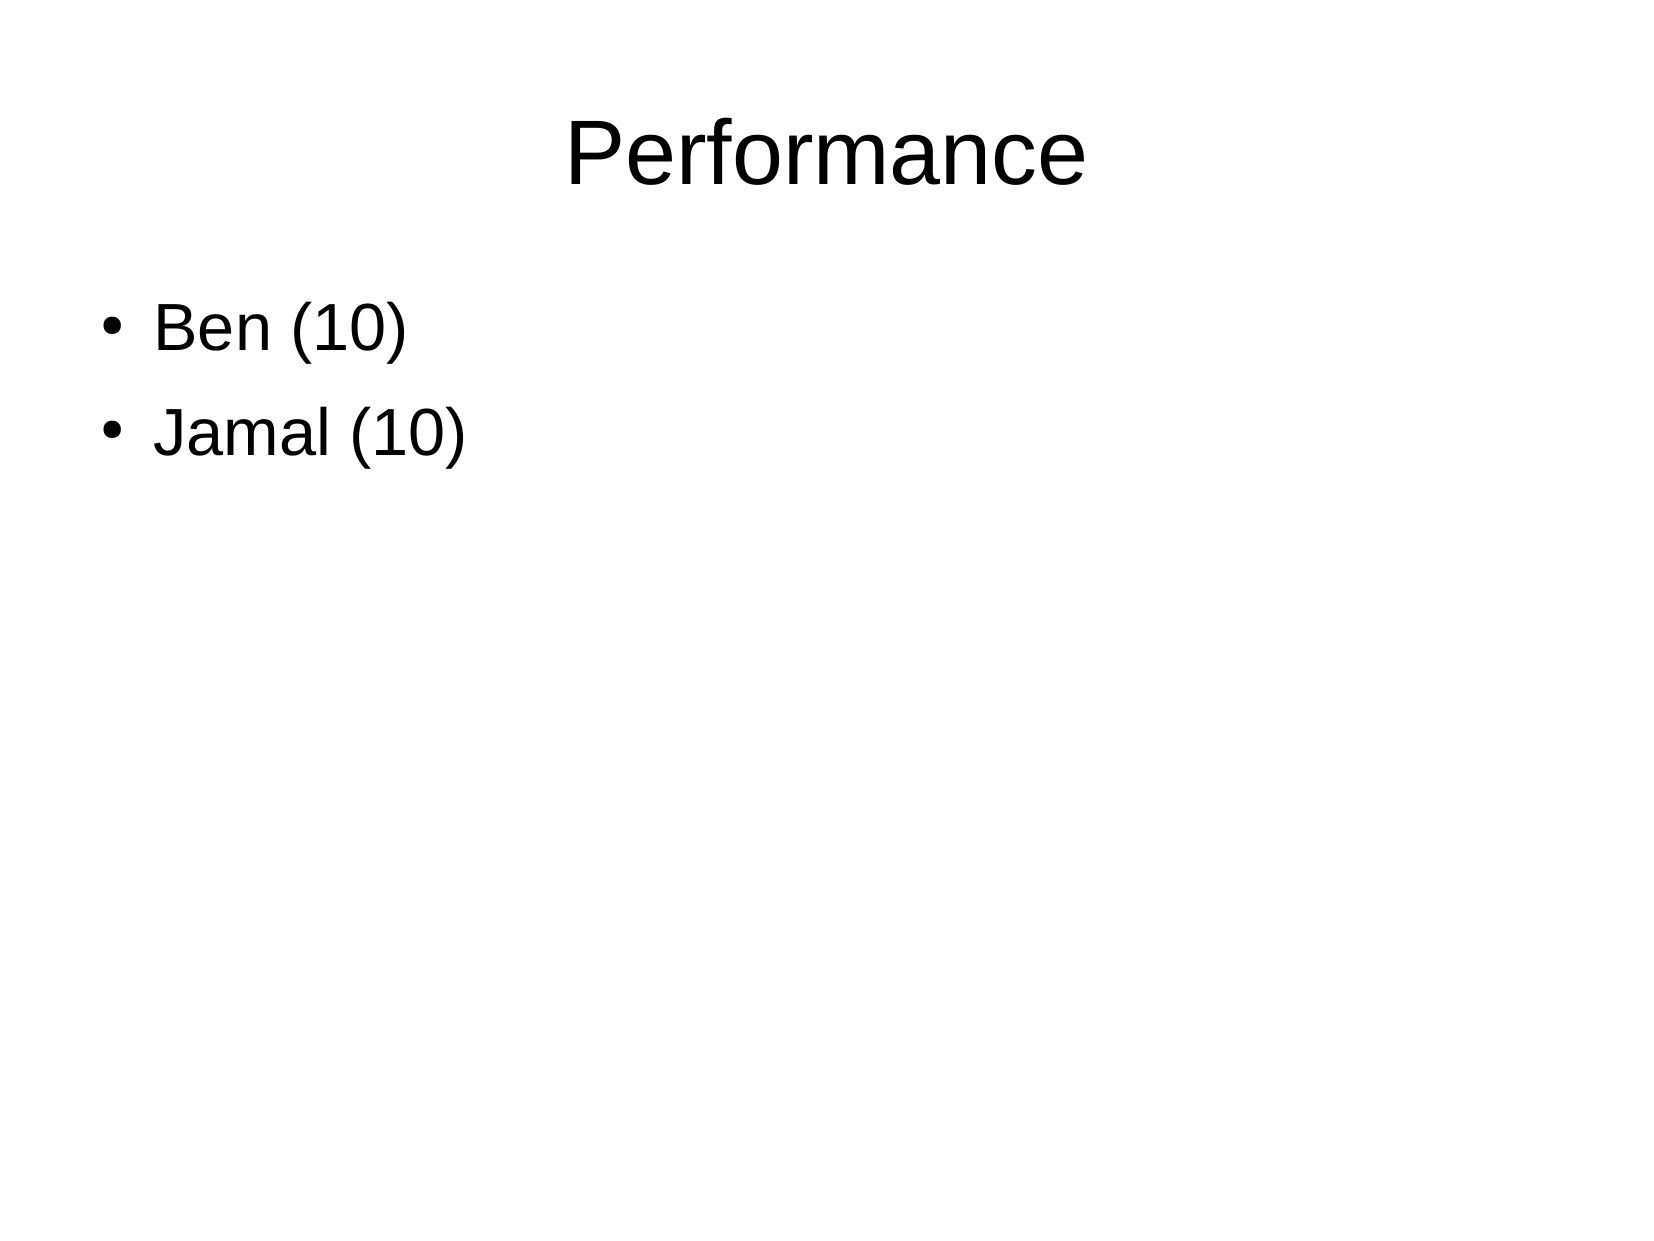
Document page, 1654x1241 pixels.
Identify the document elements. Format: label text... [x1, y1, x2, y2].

title Performance [82, 49, 1571, 257]
list Ben (10) Jamal (10) [82, 290, 1571, 1010]
